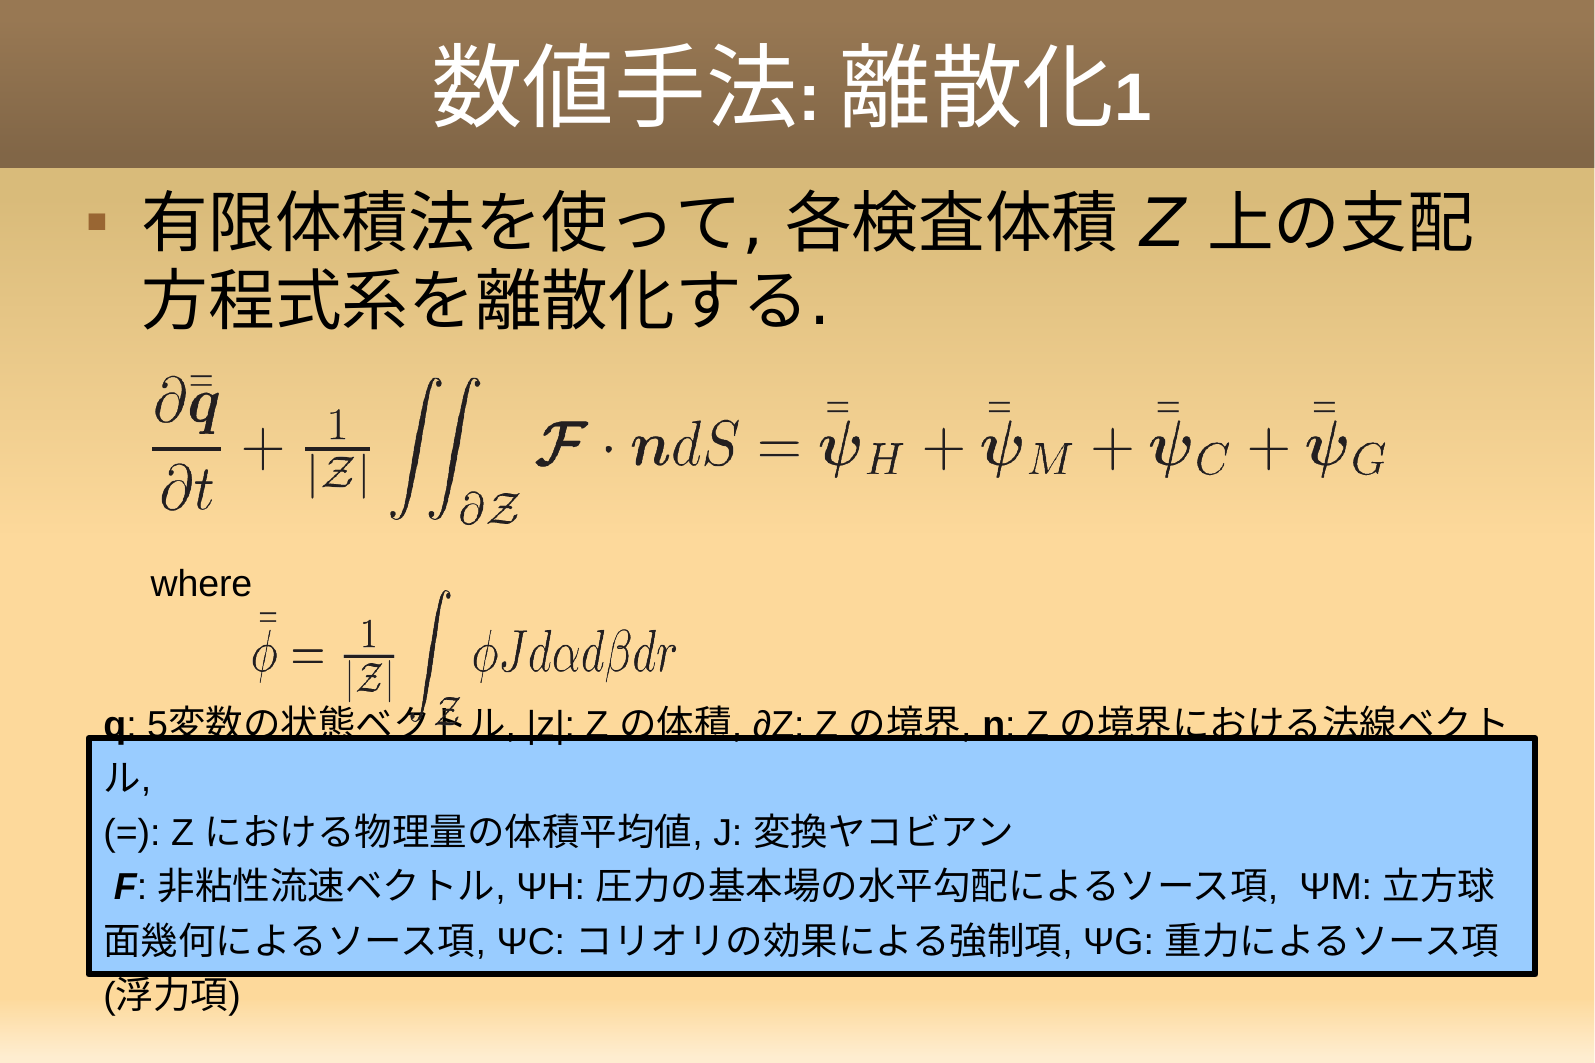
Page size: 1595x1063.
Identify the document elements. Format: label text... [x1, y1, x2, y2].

text_box where [135, 555, 402, 612]
picture [0, 0, 1595, 1063]
list 有限体積法を使って, 各検査体積 Z 上の支配方程式系を離散化する. [70, 184, 1524, 886]
title 数値手法: 離散化1 [74, 0, 1510, 178]
text_box q: 5変数の状態ベクトル, |z|: Z の体積, ∂Z: Z の境界, n: Z の境界における法線ベクトル, (=): Z における物理量の体積平均値, J: 変換ヤコビアン F: 非粘性流速ベクトル, ΨH: 圧力の基本場の水平勾配によるソース項, ΨM: 立方球面幾何によるソース項, ΨC: コリオリの効果による強制項, ΨG: 重力によるソース項(浮力項) [88, 738, 1536, 975]
